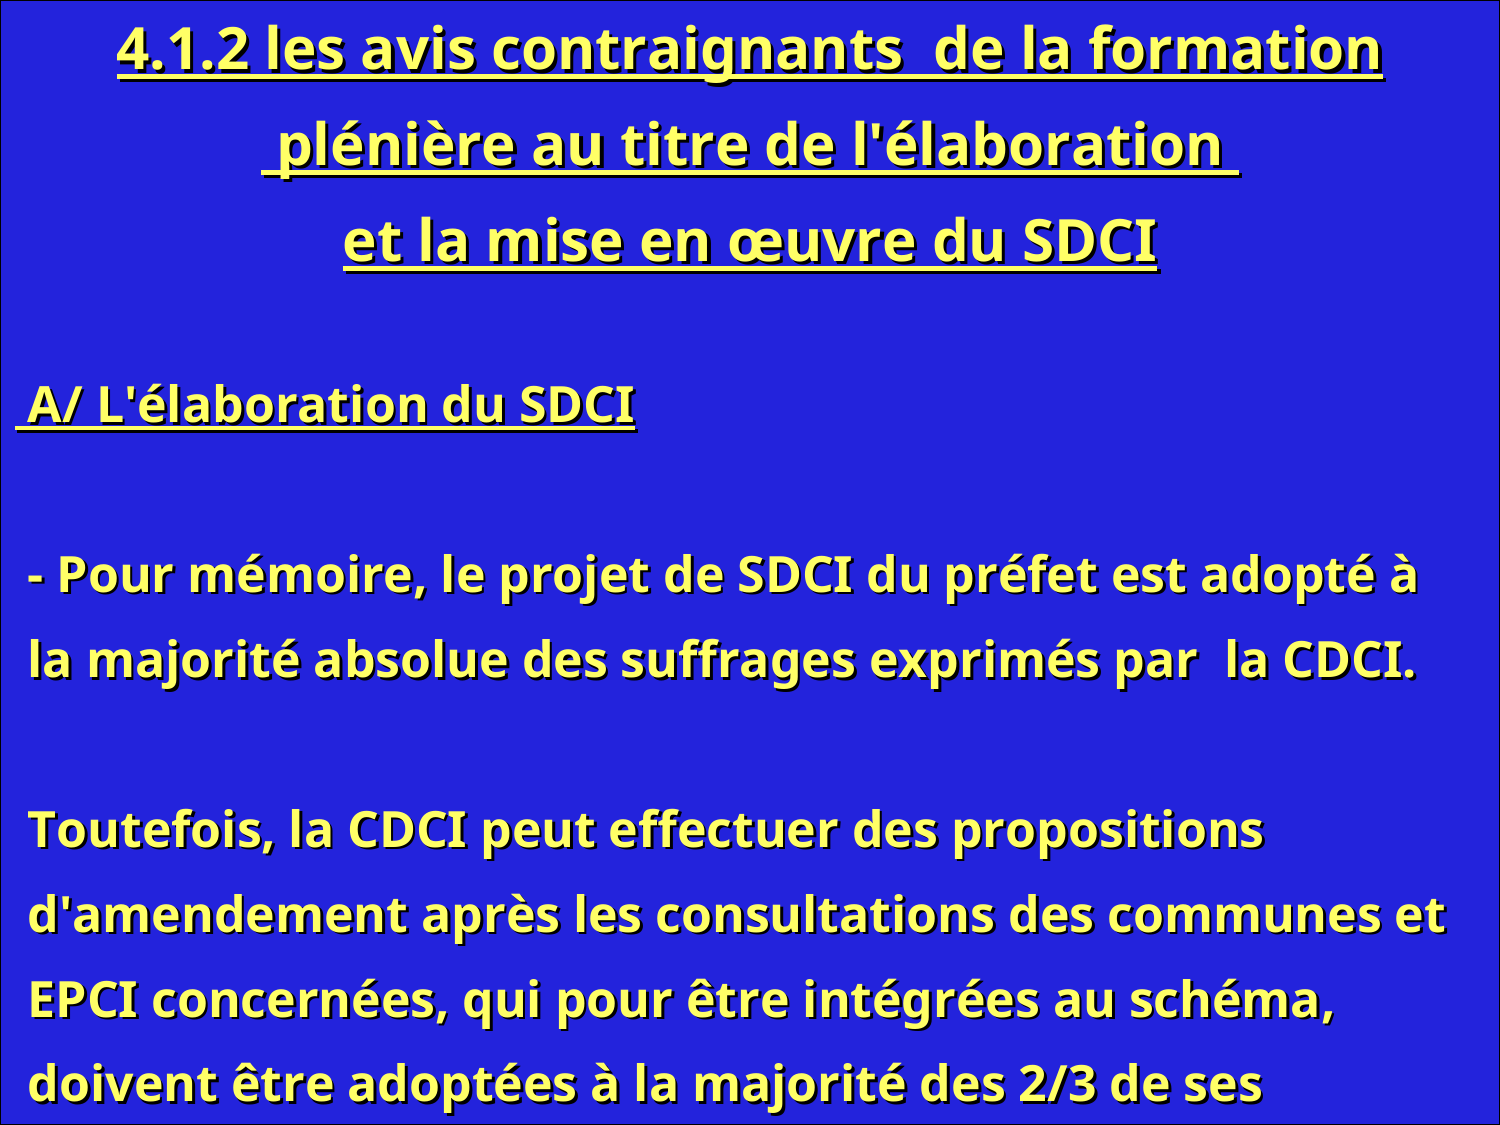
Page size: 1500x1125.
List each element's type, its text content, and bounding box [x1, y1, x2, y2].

text_box 4.1.2 les avis contraignants de la formation plénière au titre de l'élaboration et la mise en œuvre du SDCI A/ L'élaboration du SDCI - Pour mémoire, le projet de SDCI du préfet est adopté à la majorité absolue des suffrages exprimés par la CDCI. Toutefois, la CDCI peut effectuer des propositions d'amendement après les consultations des communes et EPCI concernées, qui pour être intégrées au schéma, doivent être adoptées à la majorité des 2/3 de ses membres, soit 36 voix. [0, 0, 1500, 1125]
